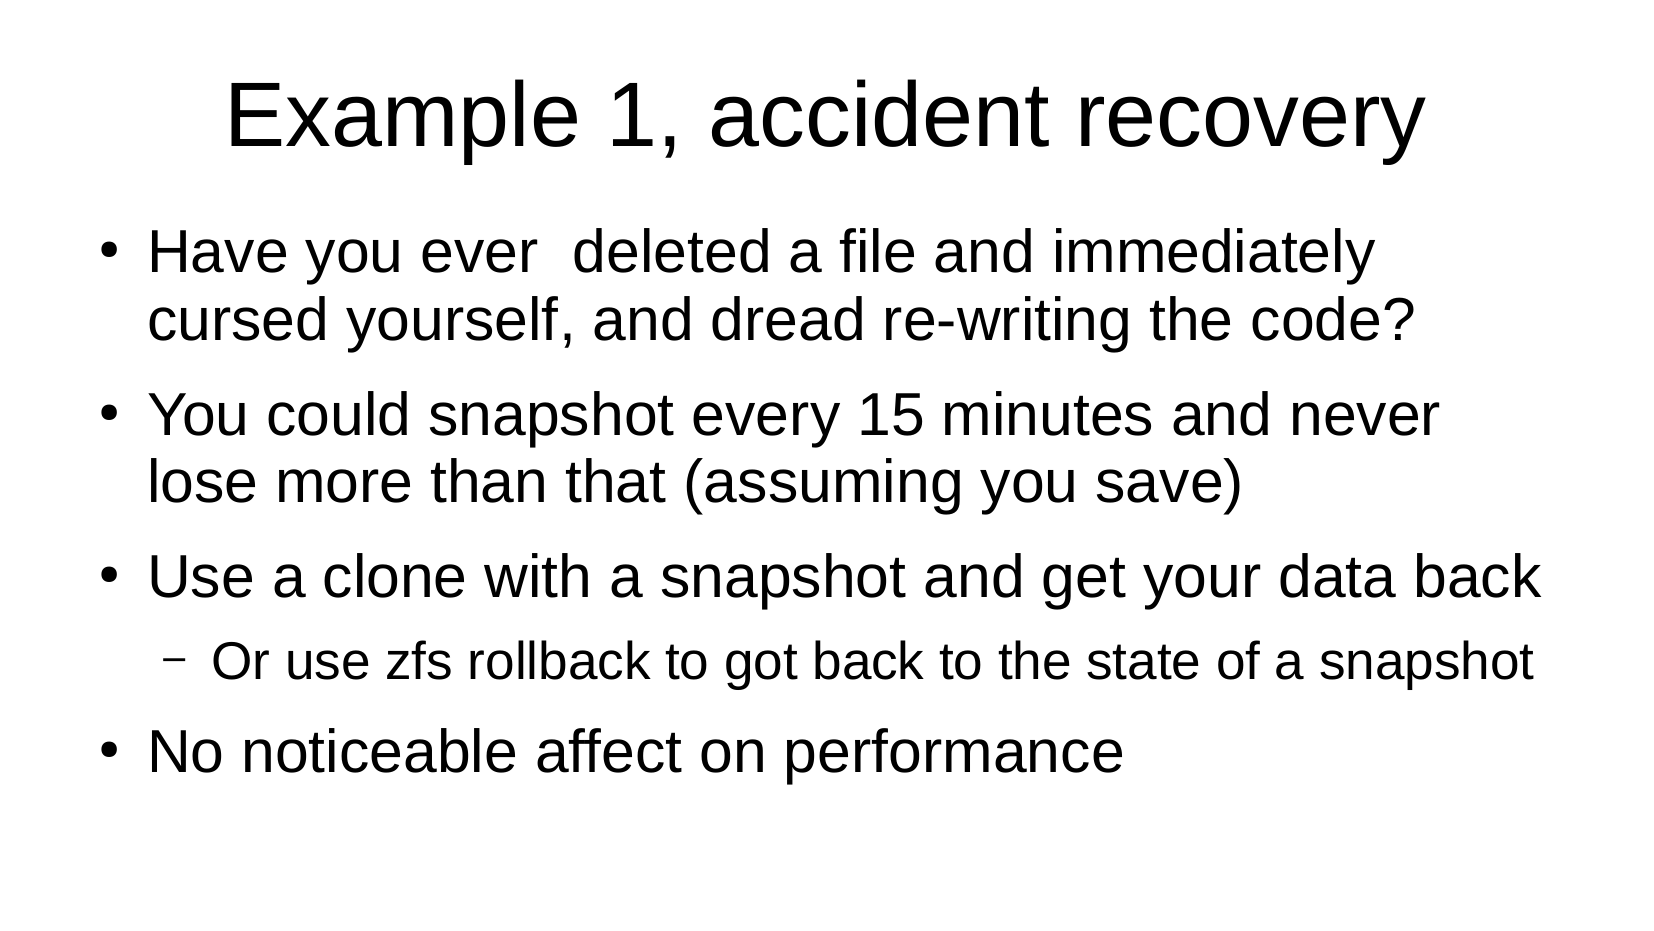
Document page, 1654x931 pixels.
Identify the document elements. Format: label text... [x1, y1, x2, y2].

title Example 1, accident recovery [82, 37, 1571, 193]
list Have you ever deleted a file and immediately cursed yourself, and dread re-writing the code? You could snapshot every 15 minutes and never lose more than that (assuming you save) Use a clone with a snapshot and get your data back Or use zfs rollback to got back to the state of a snapshot No noticeable affect on performance [82, 217, 1571, 796]
